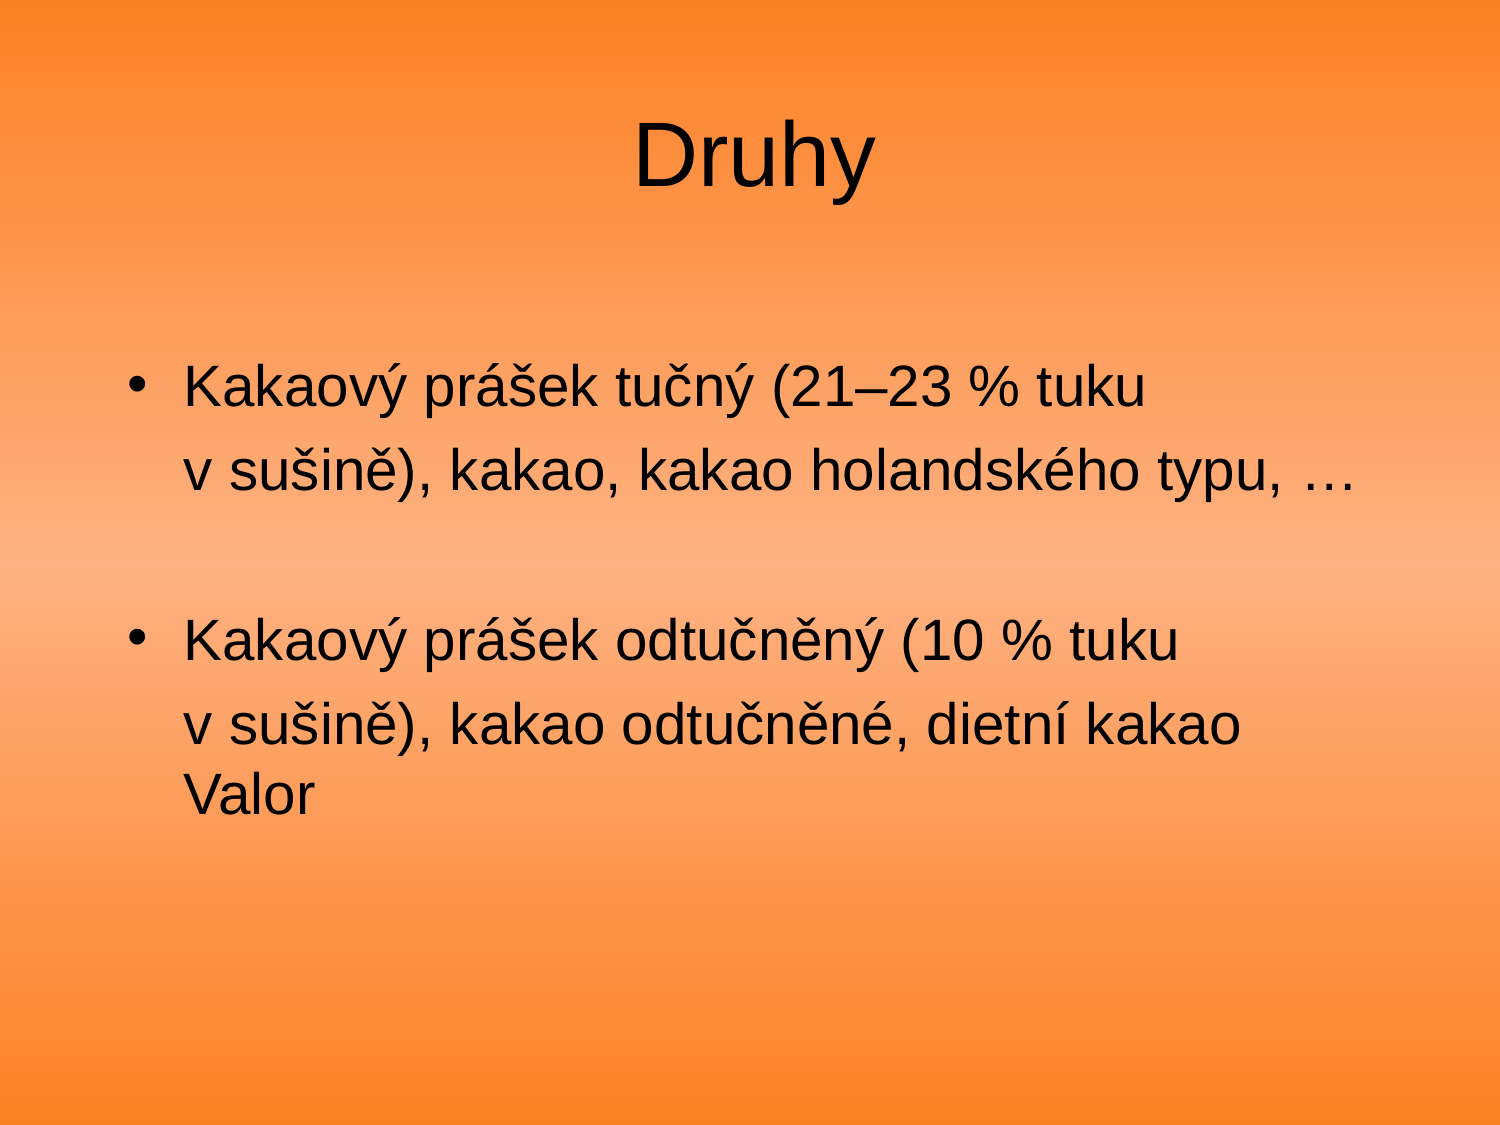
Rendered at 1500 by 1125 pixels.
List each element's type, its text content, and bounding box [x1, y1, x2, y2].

list Kakaový prášek tučný (21–23 % tuku v sušině), kakao, kakao holandského typu, … Kakaový prášek odtučněný (10 % tuku v sušině), kakao odtučněné, dietní kakao Valor [112, 246, 1388, 1001]
title Druhy [117, 70, 1393, 229]
